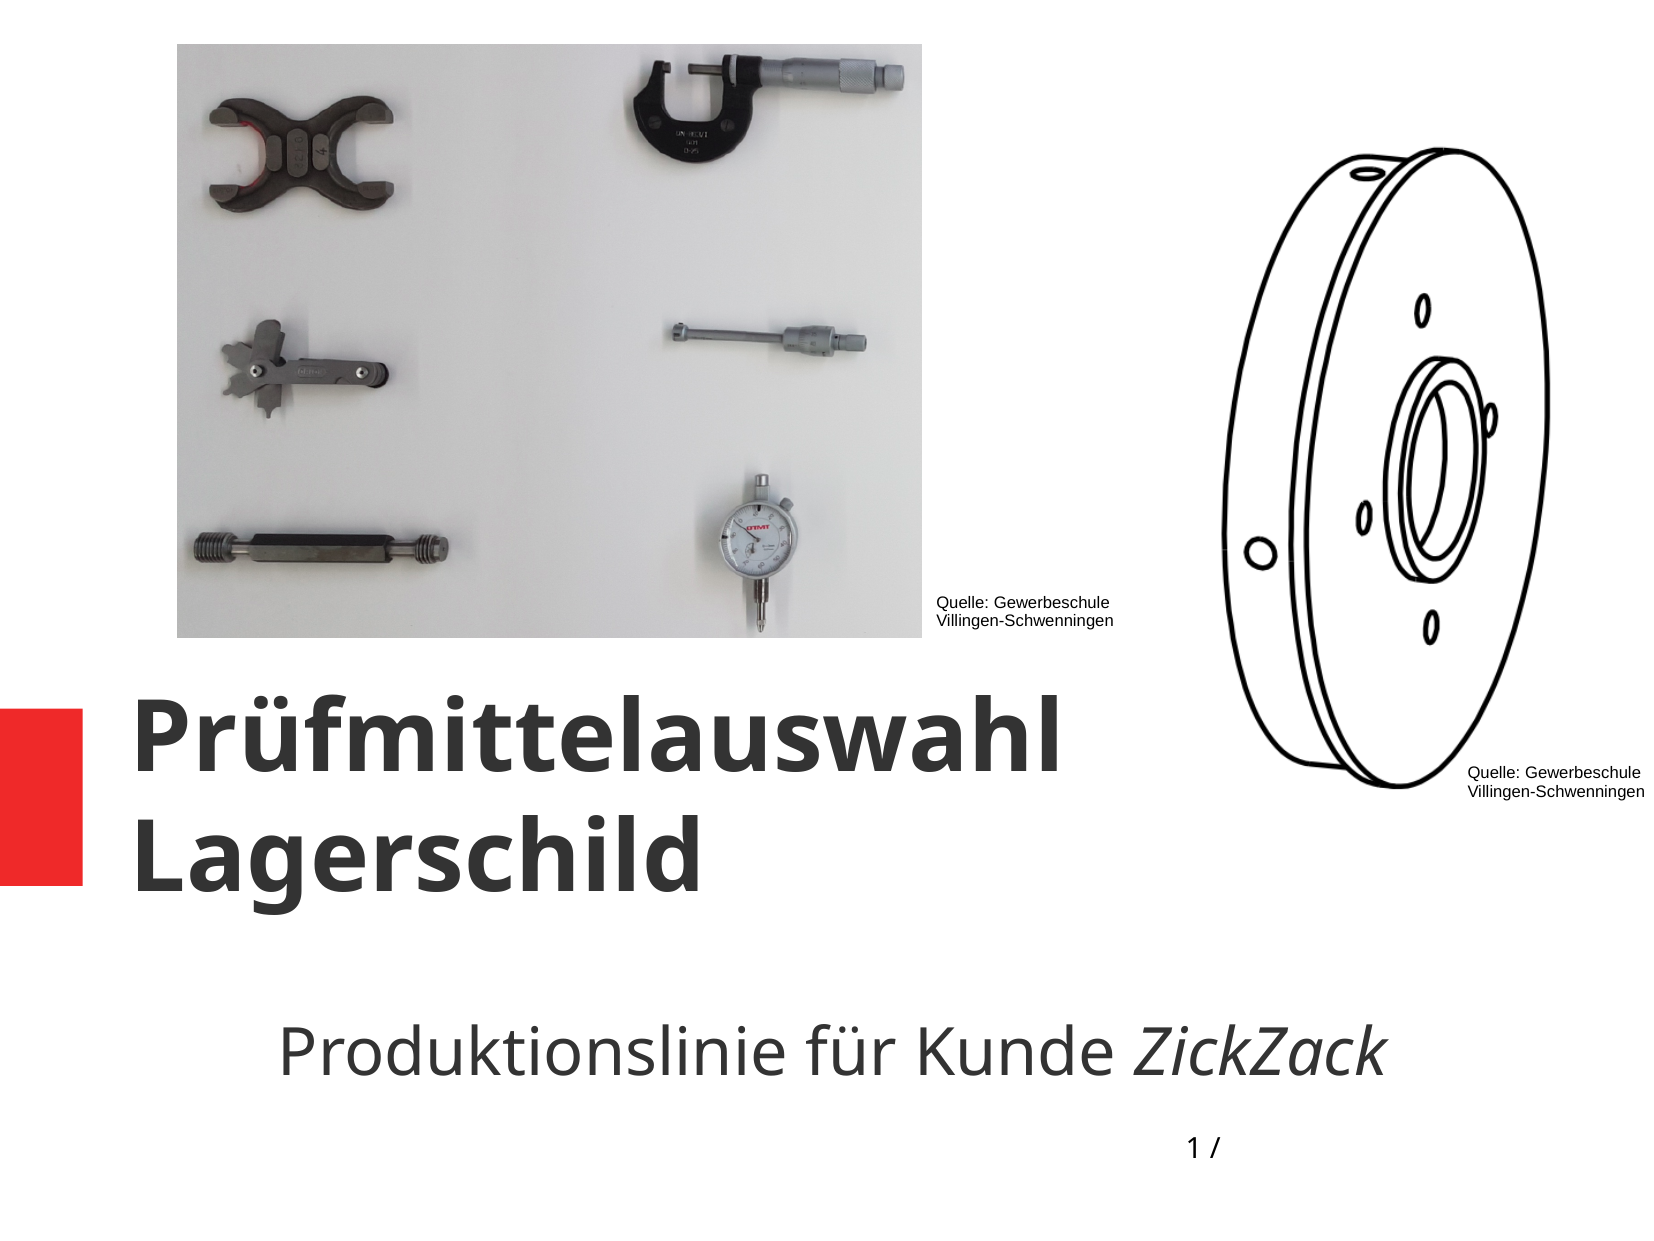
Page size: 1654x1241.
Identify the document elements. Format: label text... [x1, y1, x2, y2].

text_box Quelle: Gewerbeschule Villingen-Schwenningen [1452, 755, 1654, 809]
title Prüfmittelauswahl Lagerschild [129, 655, 1536, 928]
picture [1187, 141, 1571, 803]
subtitle Produktionslinie für Kunde ZickZack [129, 968, 1536, 1130]
text_box Quelle: Gewerbeschule Villingen-Schwenningen [921, 585, 1130, 638]
text_box / [1185, 1129, 1571, 1216]
picture [177, 44, 922, 638]
